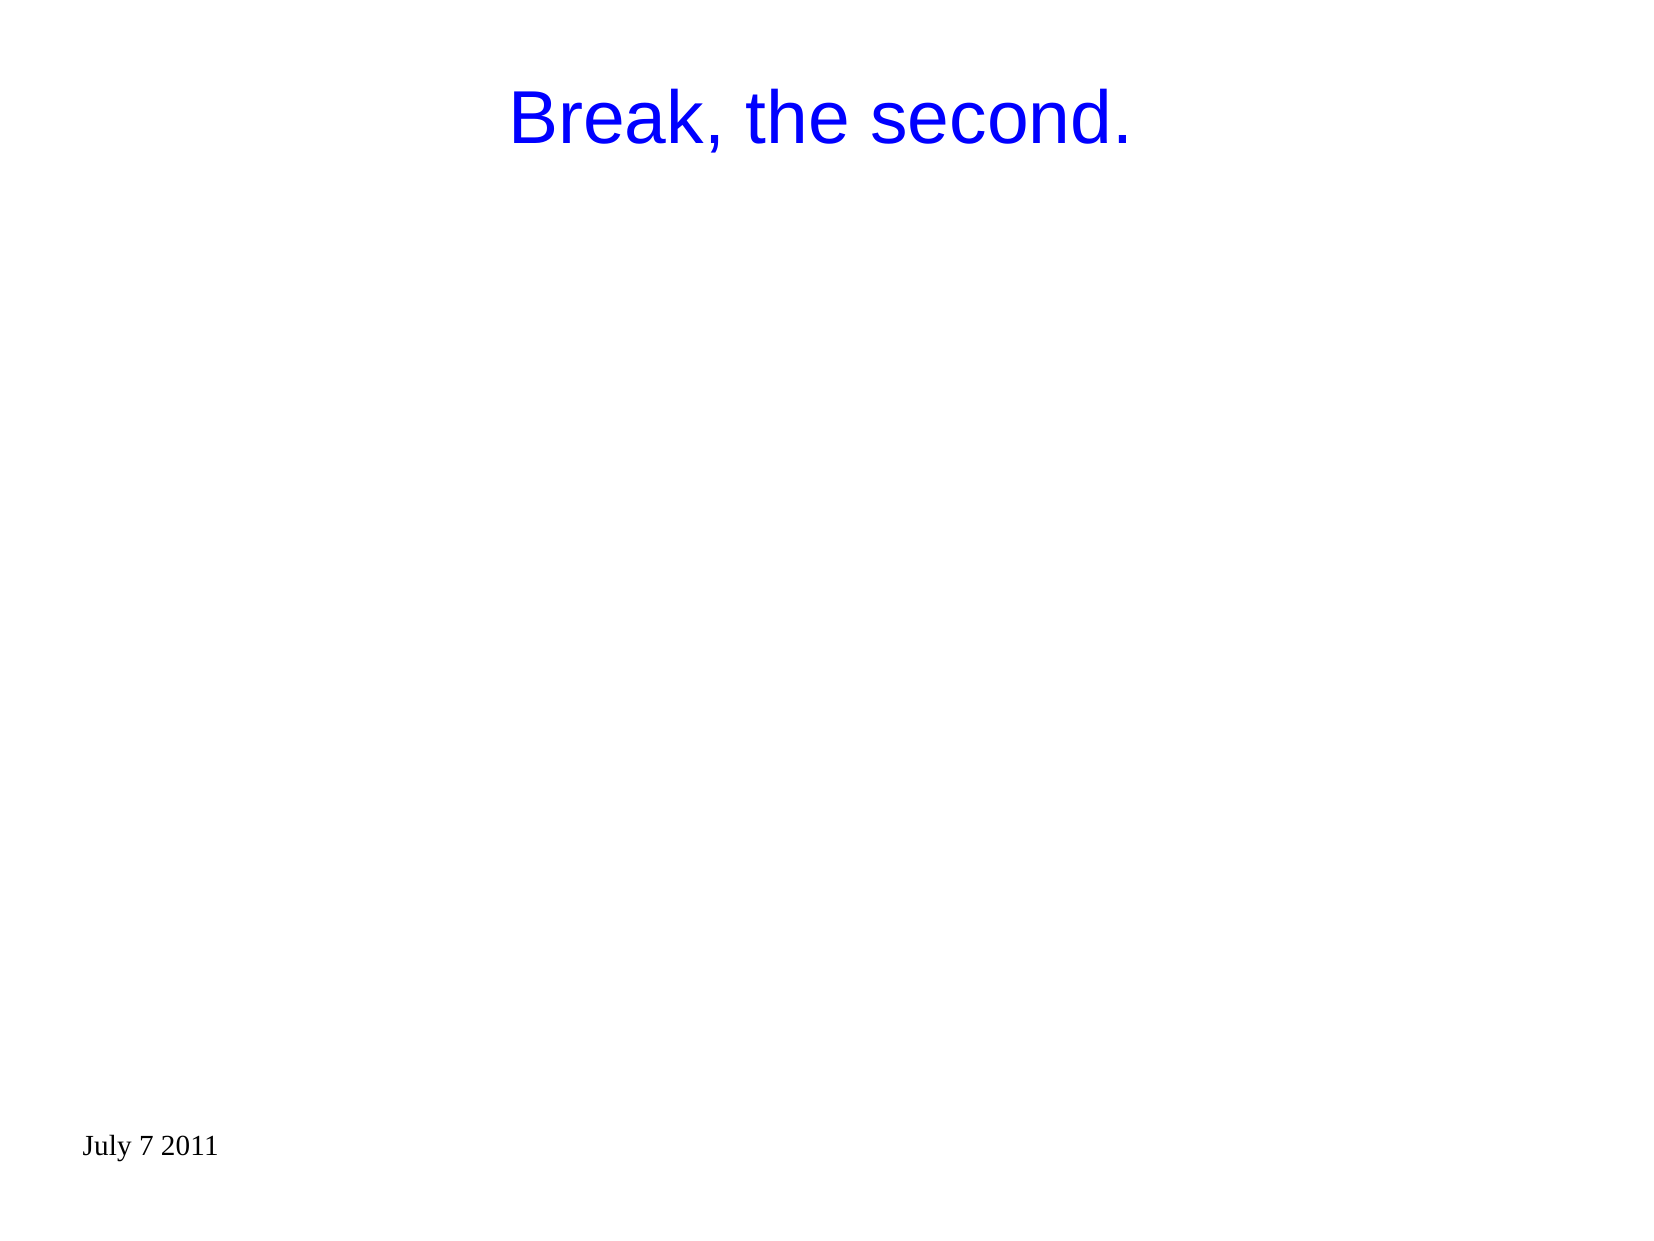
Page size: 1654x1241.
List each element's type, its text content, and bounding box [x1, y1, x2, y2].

title Break, the second. [76, 58, 1565, 178]
